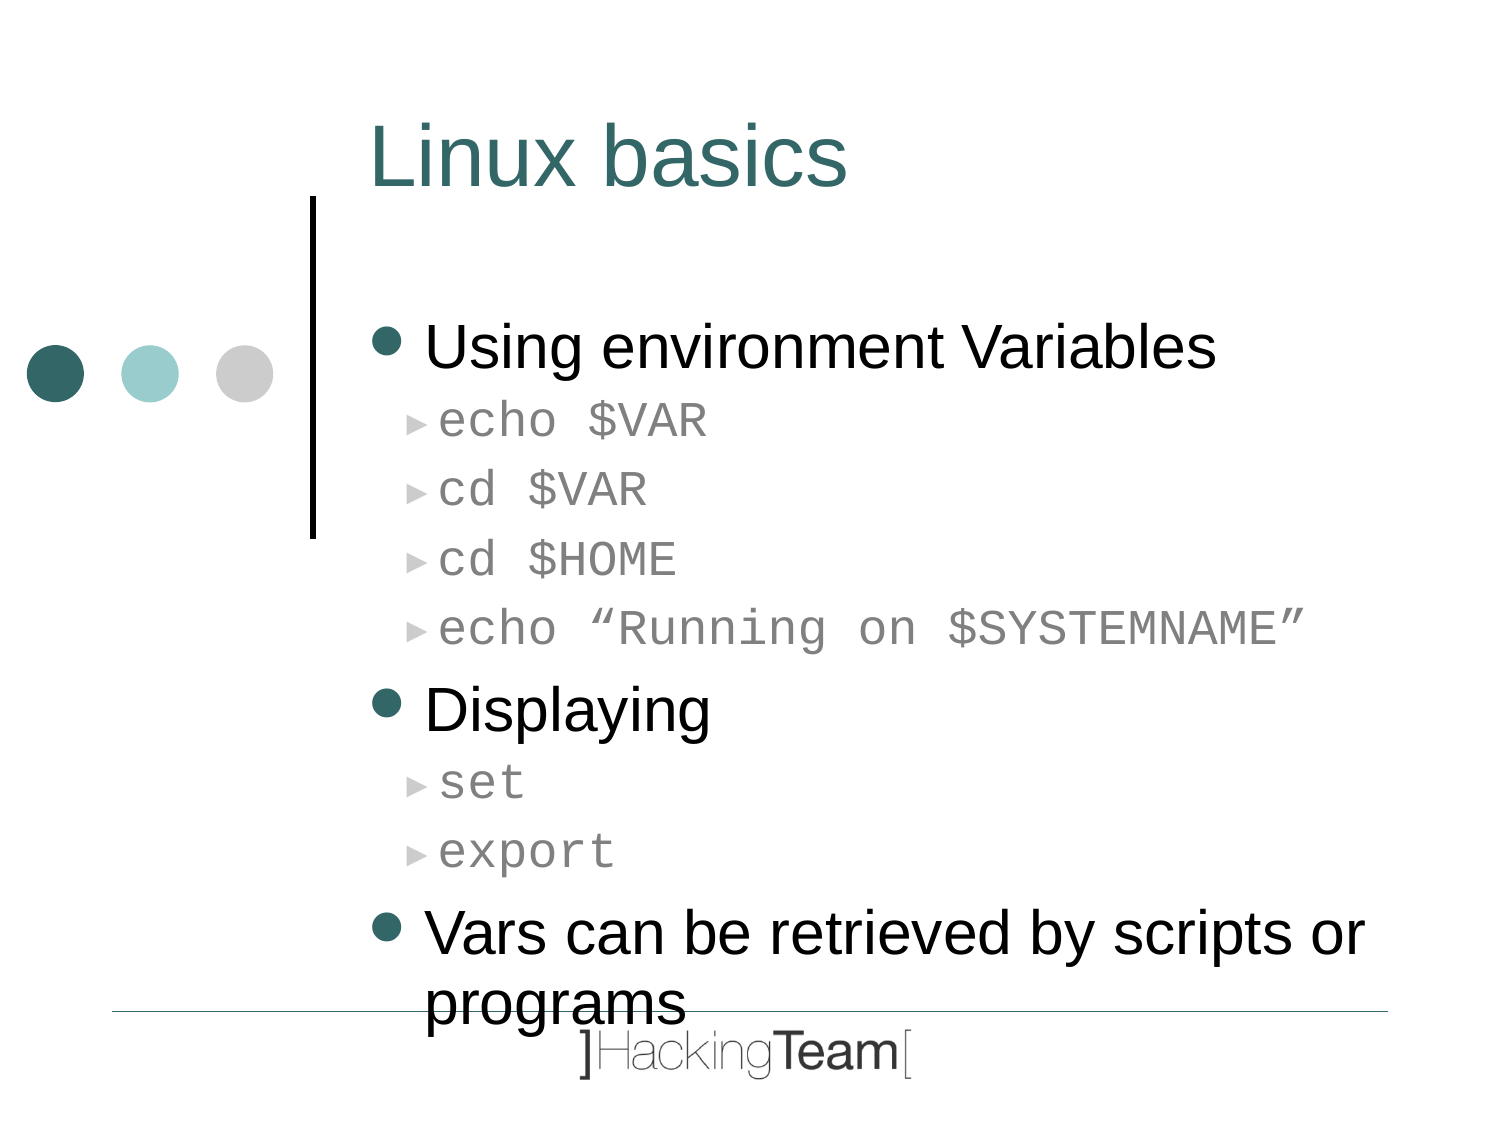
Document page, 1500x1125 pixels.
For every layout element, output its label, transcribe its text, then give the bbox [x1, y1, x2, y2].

picture [574, 1041, 916, 1084]
title Linux basics [249, 38, 1401, 275]
list Using environment Variables echo $VAR cd $VAR cd $HOME echo “Running on $SYSTEMNAME” Displaying set export Vars can be retrieved by scripts or programs [249, 312, 1401, 1041]
